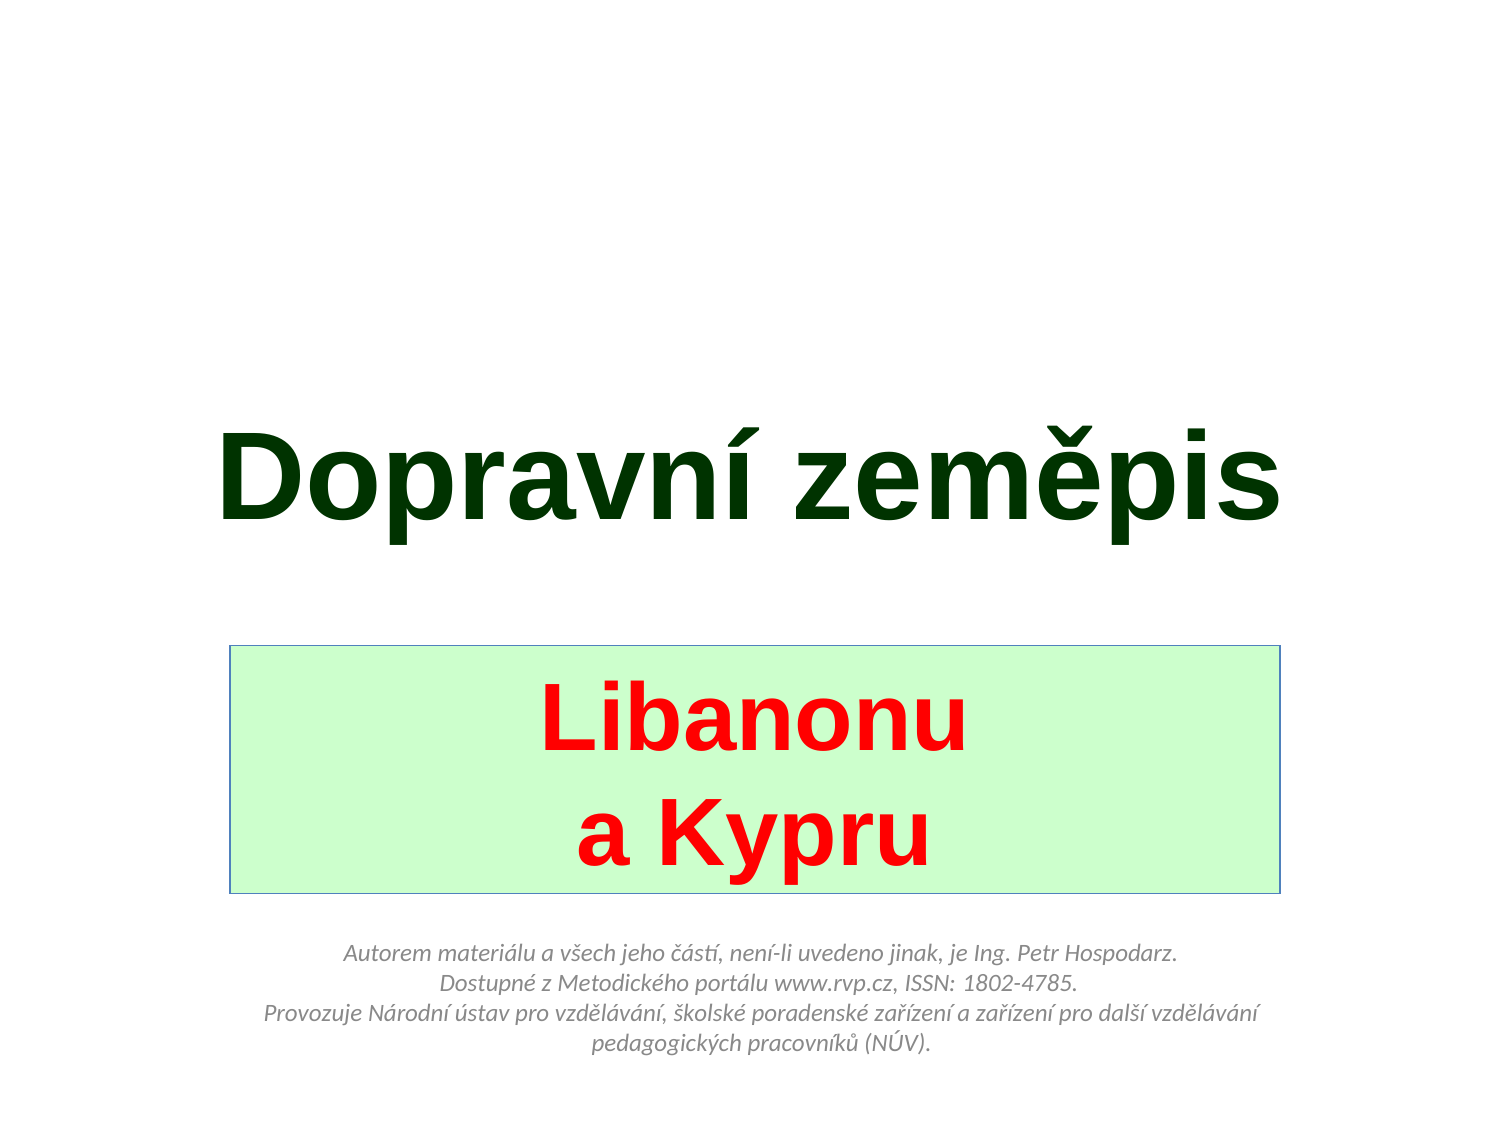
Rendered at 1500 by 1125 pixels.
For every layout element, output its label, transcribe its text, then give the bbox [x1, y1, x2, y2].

title Dopravní zeměpis [112, 349, 1388, 591]
text_box Autorem materiálu a všech jeho částí, není-li uvedeno jinak, je Ing. Petr Hospodarz. Dostupné z Metodického portálu www.rvp.cz, ISSN: 1802-4785. Provozuje Národní ústav pro vzdělávání, školské poradenské zařízení a zařízení pro další vzdělávání pedagogických pracovníků (NÚV). [159, 928, 1365, 1095]
text_box Libanonu a Kypru [230, 645, 1281, 894]
